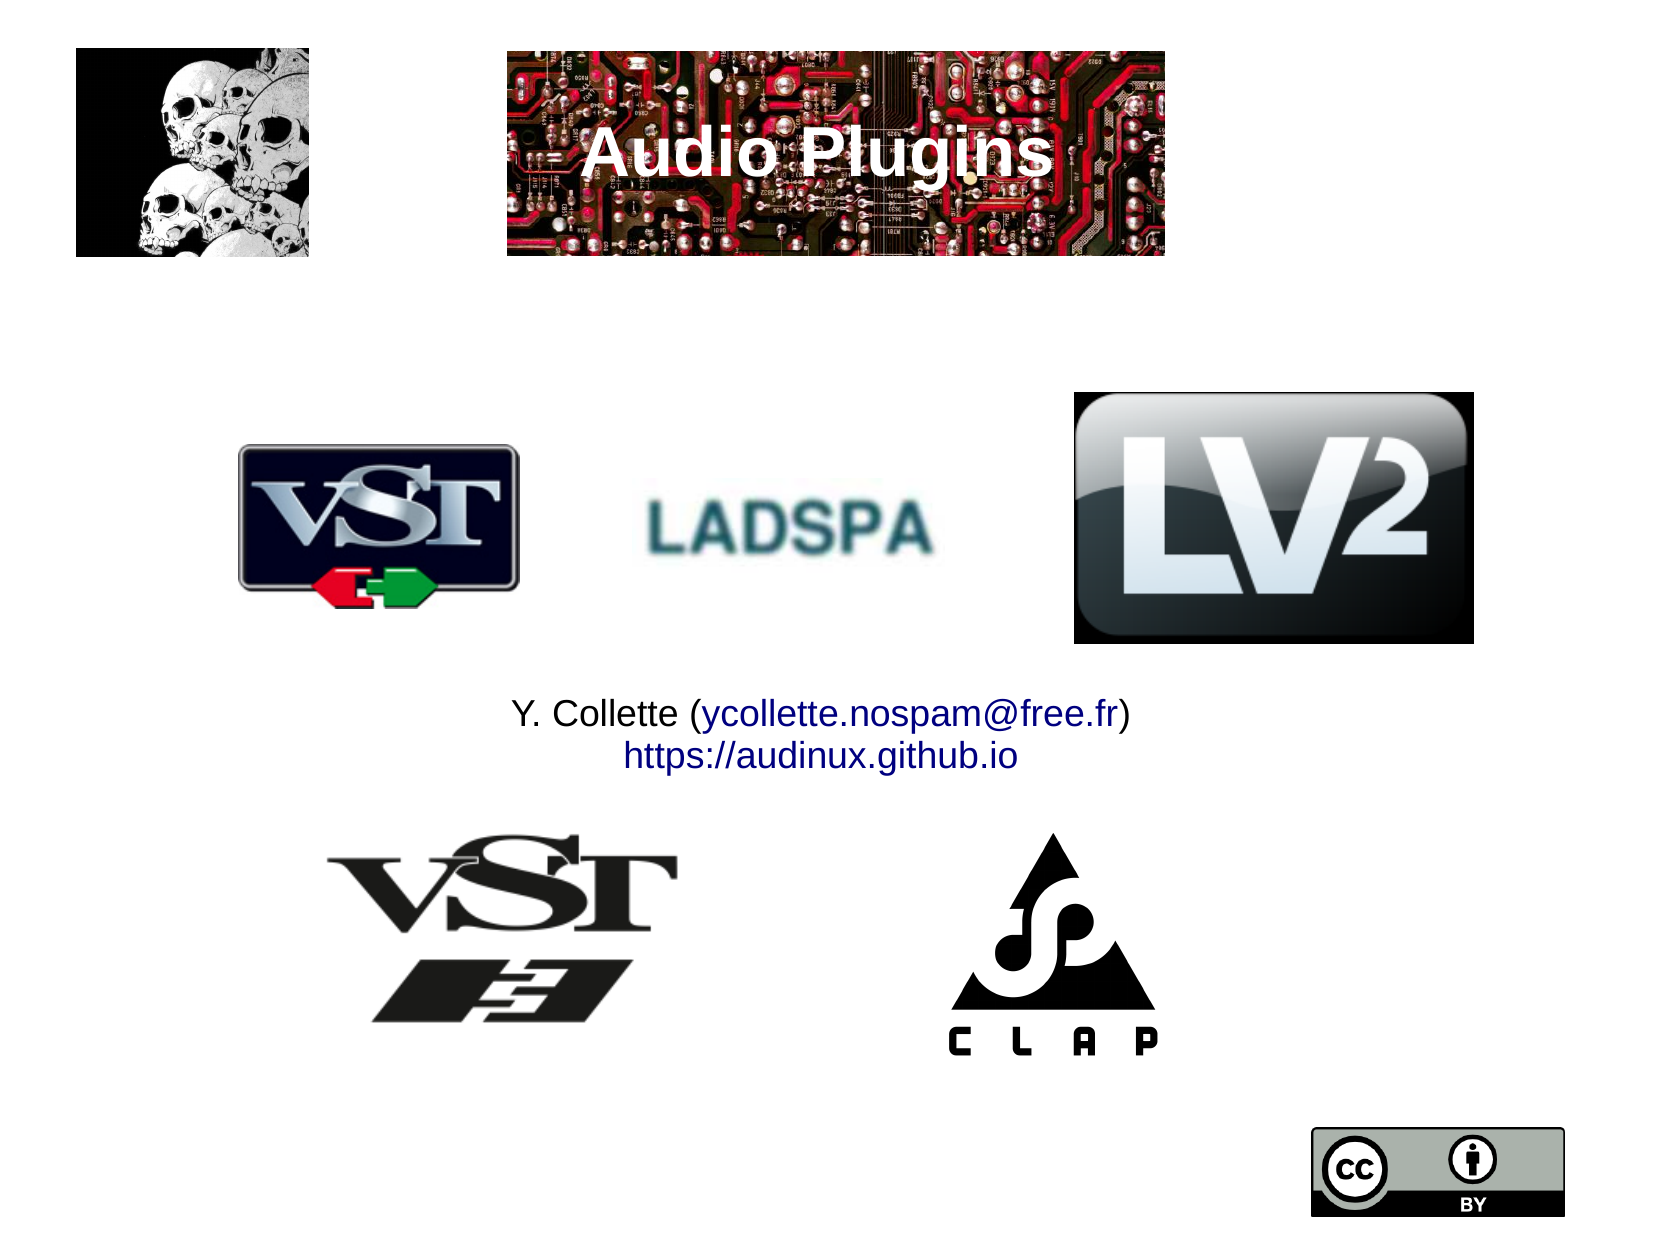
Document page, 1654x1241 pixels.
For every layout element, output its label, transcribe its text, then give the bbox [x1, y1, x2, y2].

picture [307, 720, 698, 1112]
picture [913, 797, 1193, 1093]
text_box Audio Plugins [564, 104, 1087, 278]
picture [632, 478, 945, 573]
picture [76, 48, 309, 257]
picture [238, 444, 520, 609]
picture [1311, 1127, 1565, 1217]
picture [1074, 392, 1474, 644]
text_box Y. Collette (ycollette.nospam@free.fr) https://audinux.github.io [490, 685, 1152, 784]
picture [507, 51, 1165, 256]
